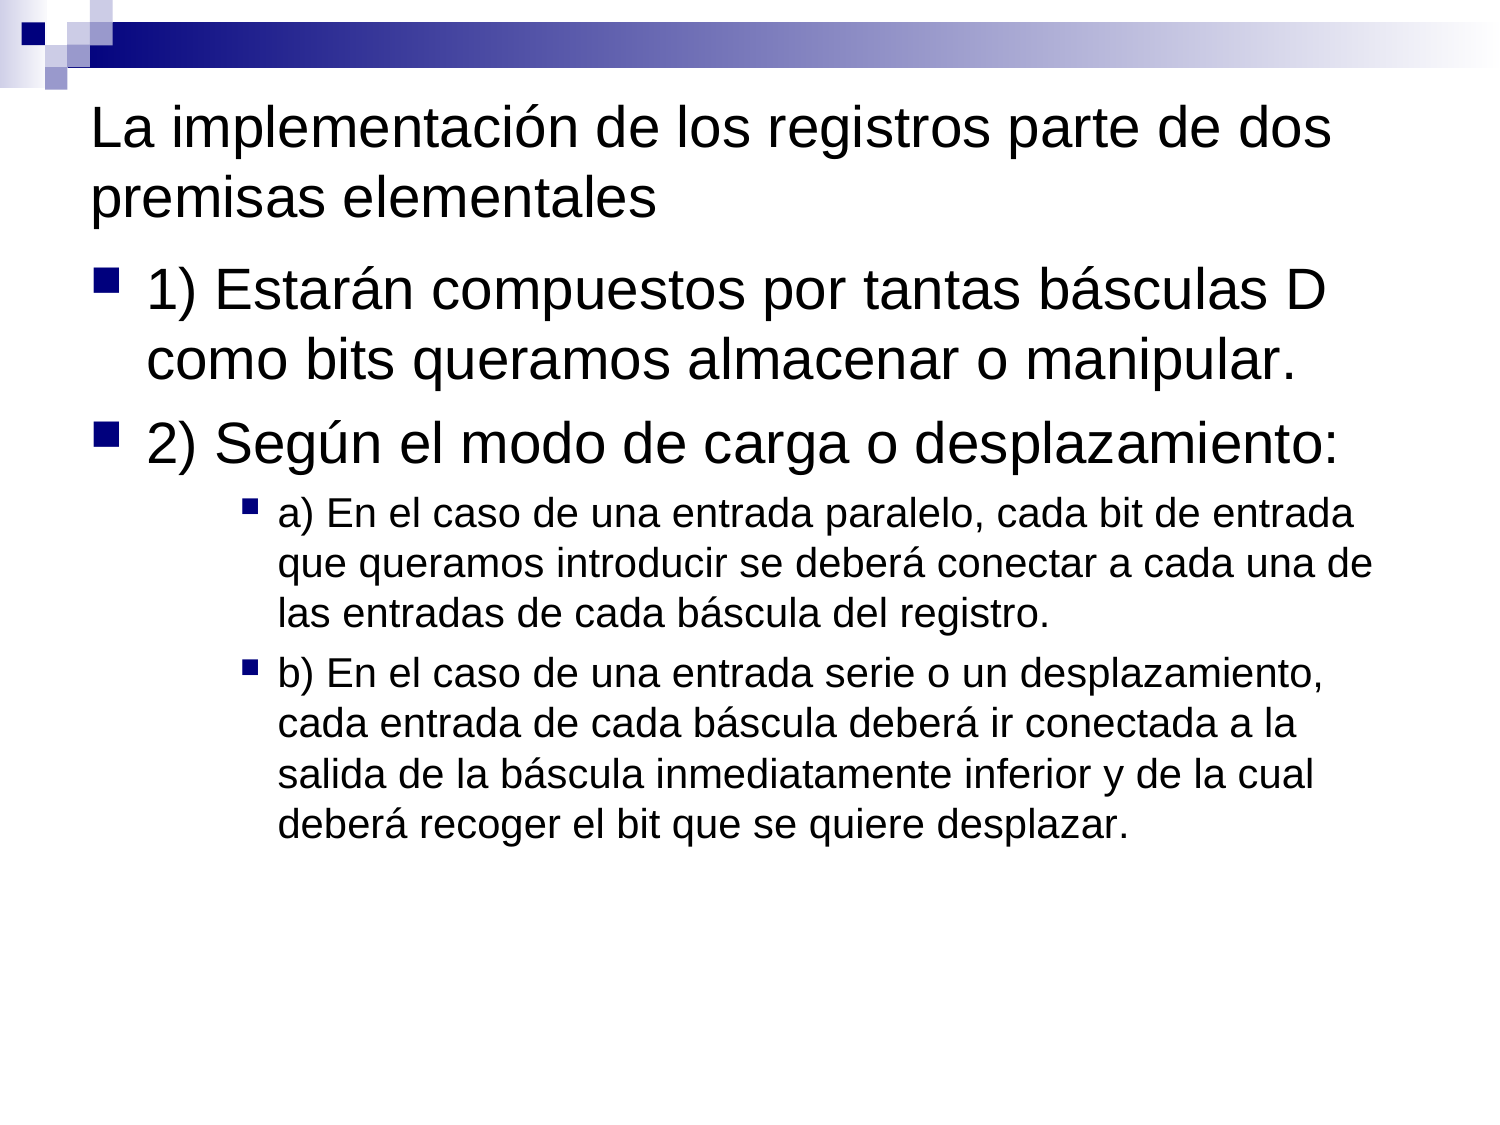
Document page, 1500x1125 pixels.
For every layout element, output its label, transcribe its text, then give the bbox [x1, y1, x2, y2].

title La implementación de los registros parte de dos premisas elementales [75, 74, 1426, 243]
list 1) Estarán compuestos por tantas básculas D como bits queramos almacenar o manipular. 2) Según el modo de carga o desplazamiento: a) En el caso de una entrada paralelo, cada bit de entrada que queramos introducir se deberá conectar a cada una de las entradas de cada báscula del registro. b) En el caso de una entrada serie o un desplazamiento, cada entrada de cada báscula deberá ir conectada a la salida de la báscula inmediatamente inferior y de la cual deberá recoger el bit que se quiere desplazar. [75, 243, 1426, 929]
